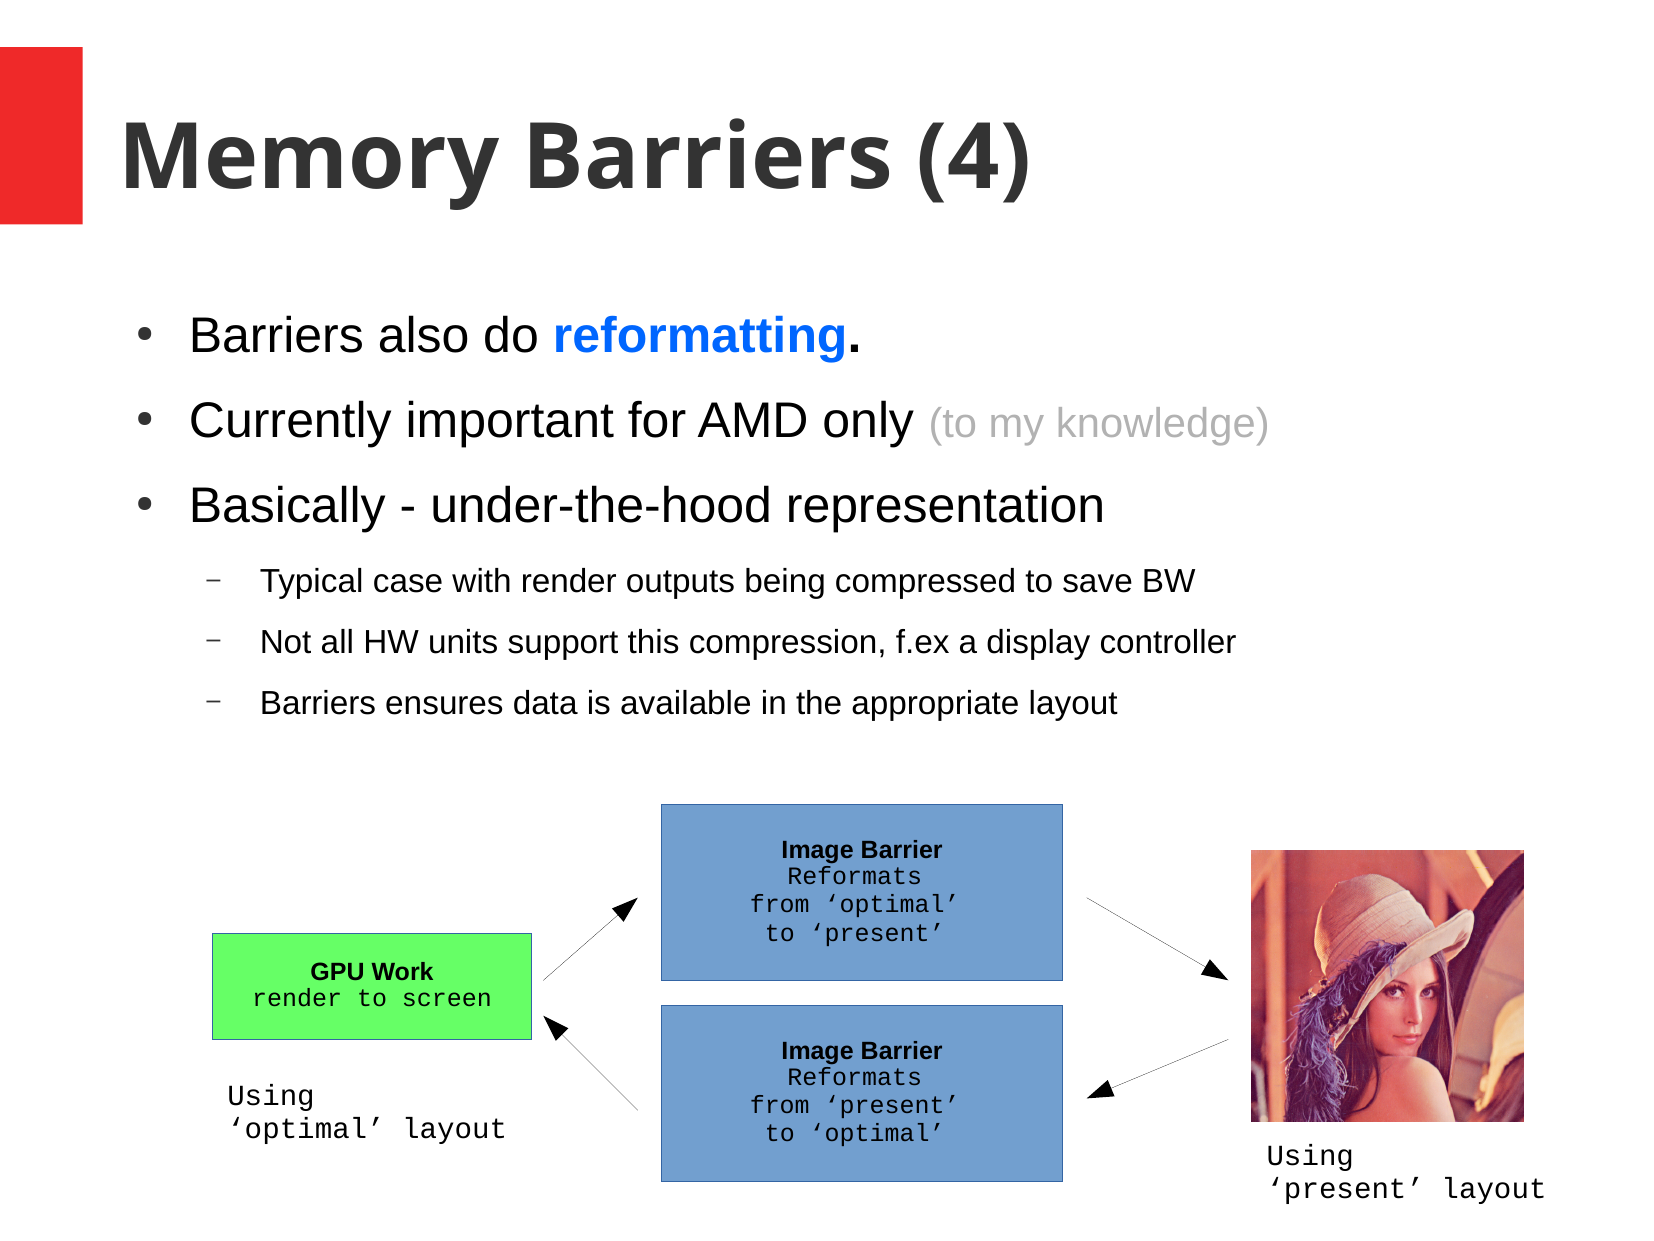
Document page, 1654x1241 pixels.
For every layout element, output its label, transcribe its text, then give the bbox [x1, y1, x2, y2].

text_box Image Barrier Reformats from ‘present’ to ‘optimal’ [661, 1005, 1063, 1182]
picture [1251, 850, 1524, 1123]
text_box GPU Work render to screen [212, 933, 532, 1040]
list Barriers also do reformatting. Currently important for AMD only (to my knowledge) Basically - under-the-hood representation Typical case with render outputs being compressed to save BW Not all HW units support this compression, f.ex a display controller Barriers ensures data is available in the appropriate layout [118, 307, 1595, 1074]
text_box Using ‘present’ layout [1251, 1133, 1571, 1241]
text_box Image Barrier Reformats from ‘optimal’ to ‘present’ [661, 804, 1063, 981]
text_box Using ‘optimal’ layout [212, 1073, 532, 1183]
title Memory Barriers (4) [118, 49, 1571, 257]
